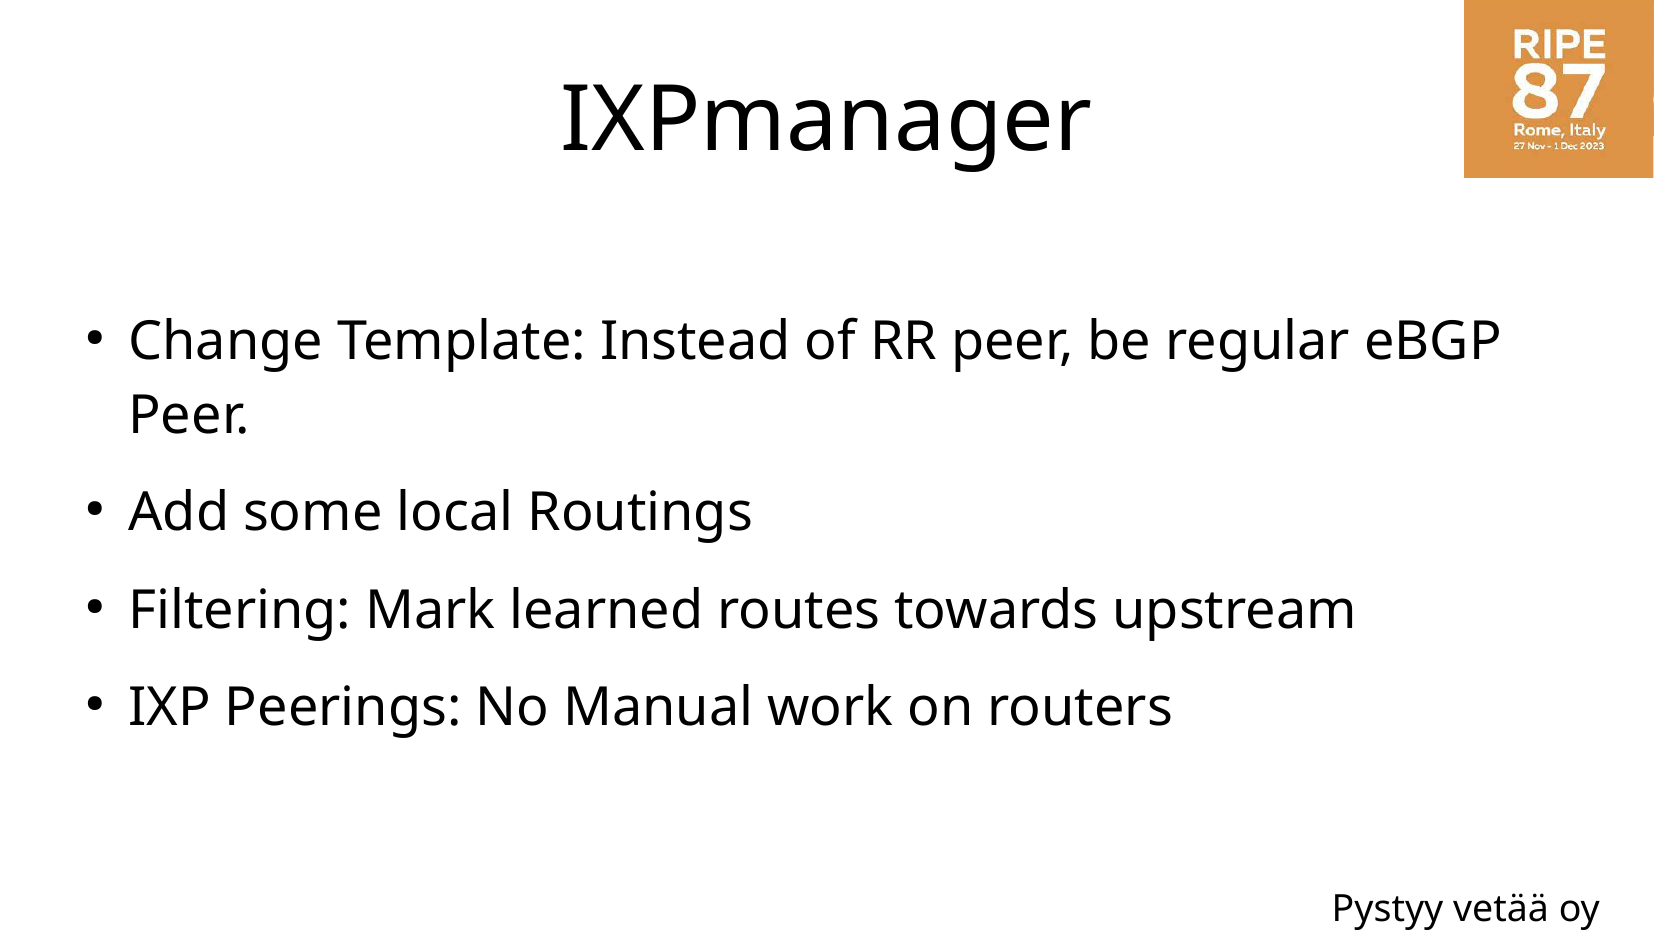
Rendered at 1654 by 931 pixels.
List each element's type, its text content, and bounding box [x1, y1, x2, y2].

picture [1464, 0, 1654, 178]
text_box Pystyy vetää oy [1316, 874, 1654, 931]
list Change Template: Instead of RR peer, be regular eBGP Peer. Add some local Routings Filtering: Mark learned routes towards upstream IXP Peerings: No Manual work on routers [70, 204, 1560, 745]
title IXPmanager [82, 37, 1571, 193]
